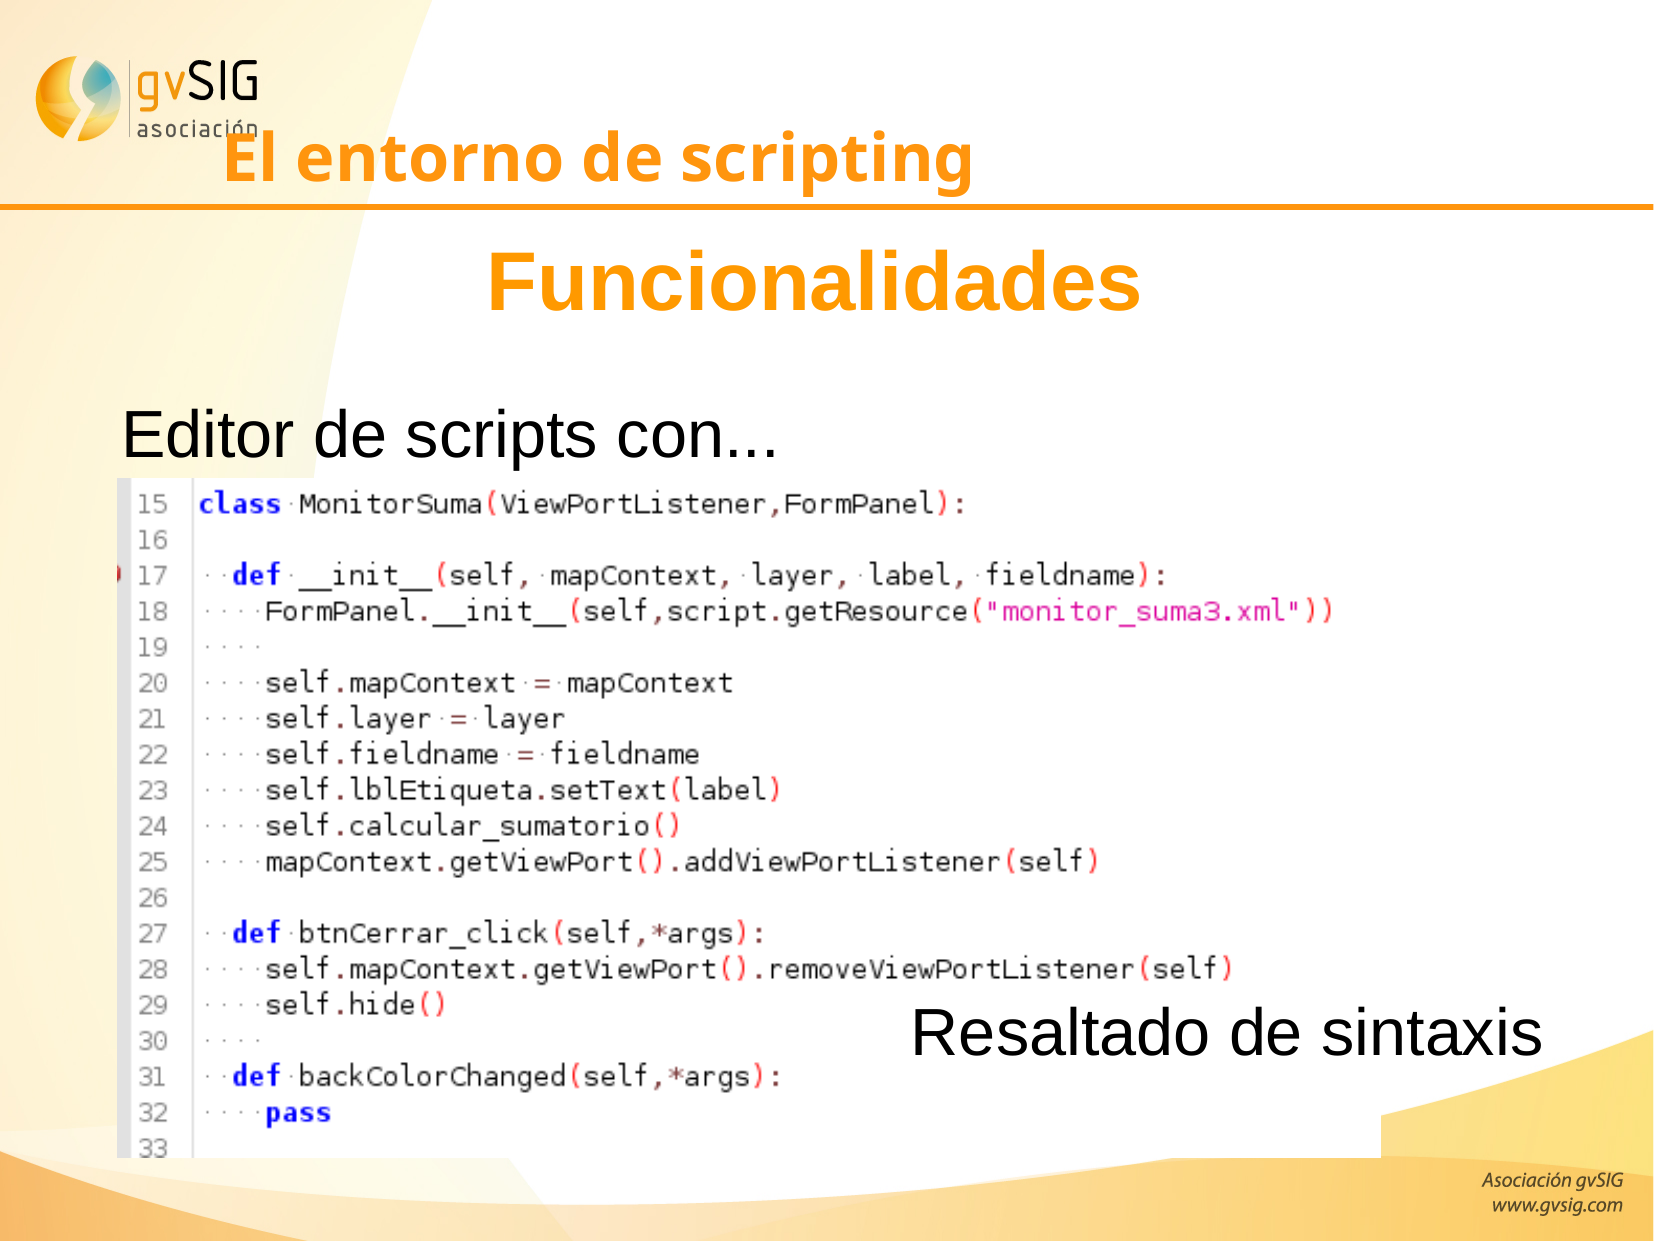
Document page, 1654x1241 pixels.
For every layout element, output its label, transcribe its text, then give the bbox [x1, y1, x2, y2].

picture [0, 210, 1654, 1241]
text_box Funcionalidades [23, 228, 1607, 337]
title El entorno de scripting [0, 0, 1654, 207]
text_box Editor de scripts con... Resaltado de sintaxis [106, 389, 1560, 1078]
